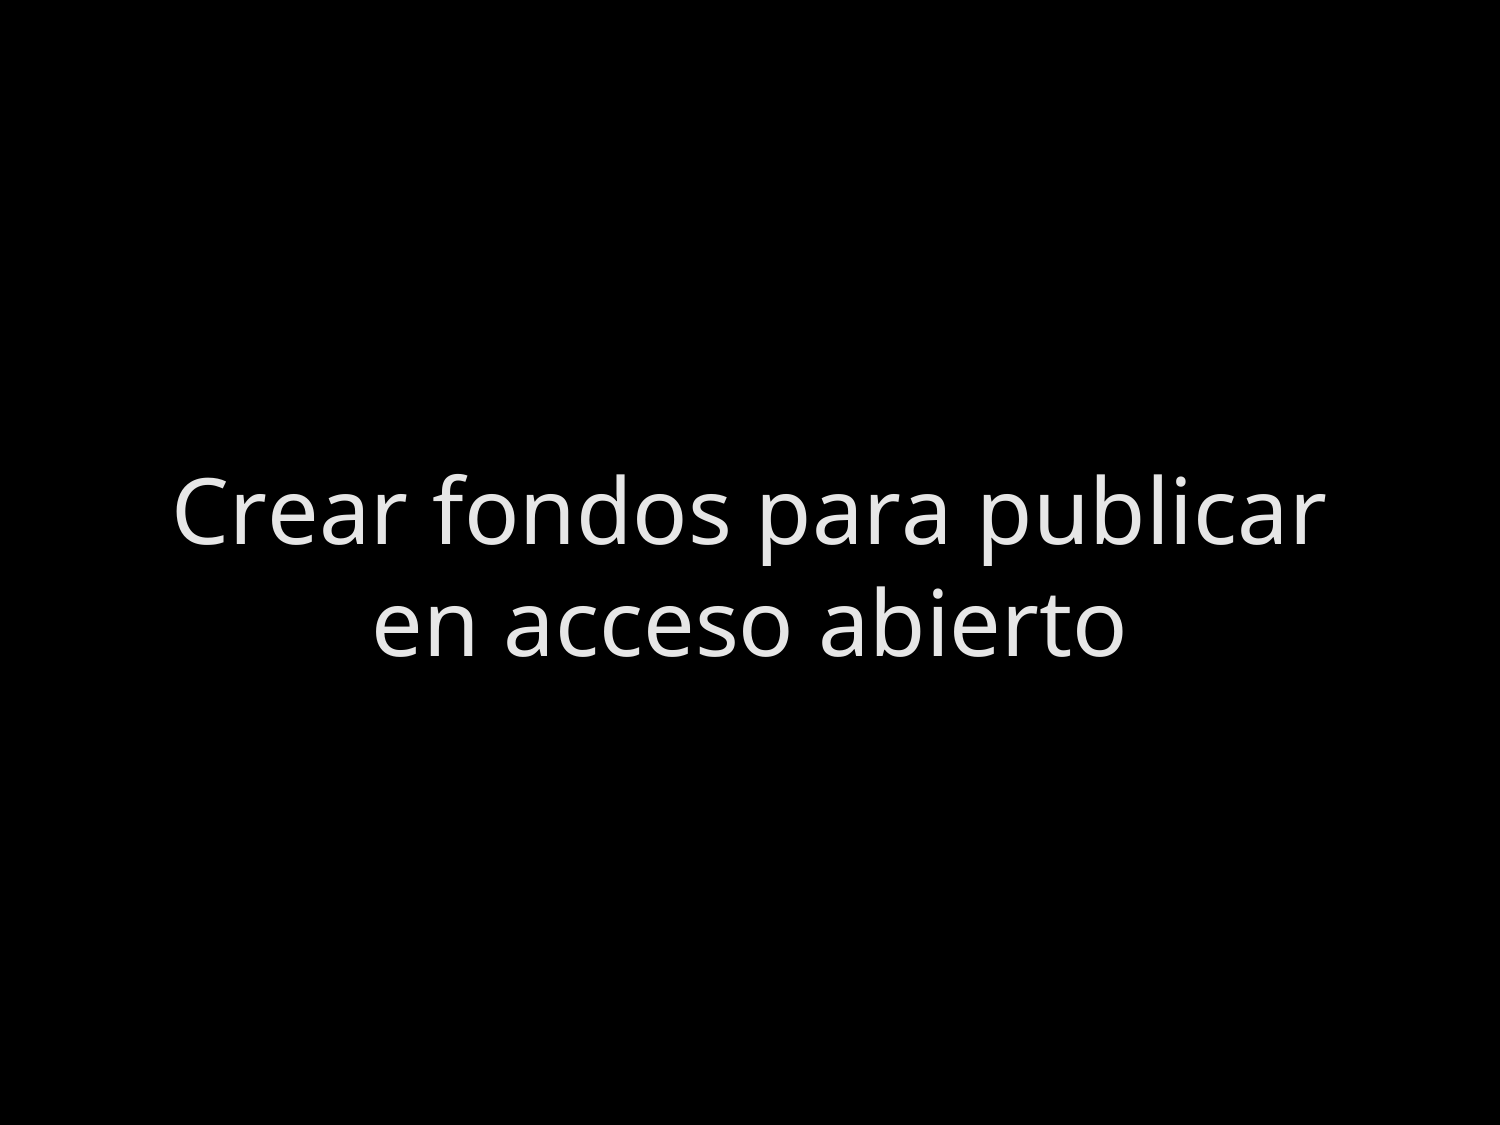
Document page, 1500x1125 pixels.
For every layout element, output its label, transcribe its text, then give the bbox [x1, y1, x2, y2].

subtitle Crear fondos para publicar en acceso abierto [109, 112, 1391, 1013]
